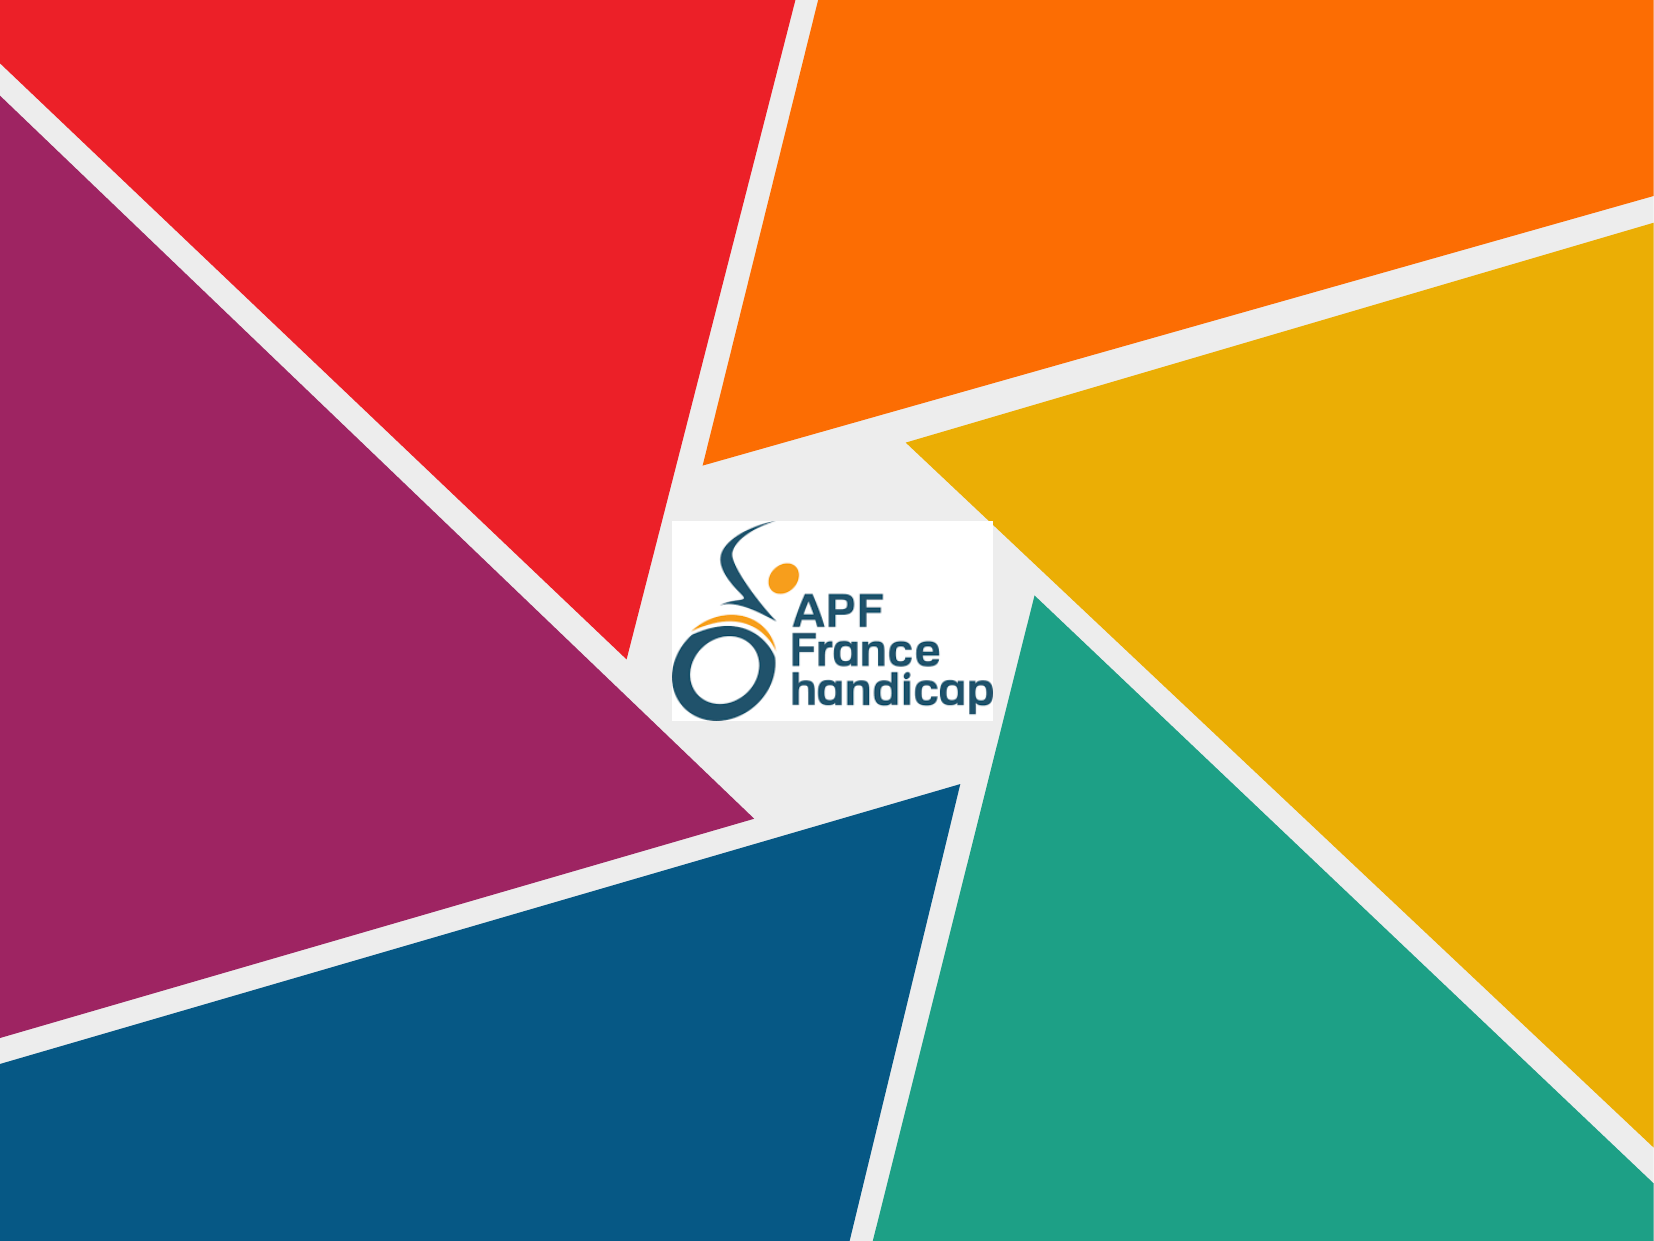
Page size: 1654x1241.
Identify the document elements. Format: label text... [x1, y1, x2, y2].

picture [672, 521, 993, 721]
subtitle Logo [614, 418, 1035, 824]
